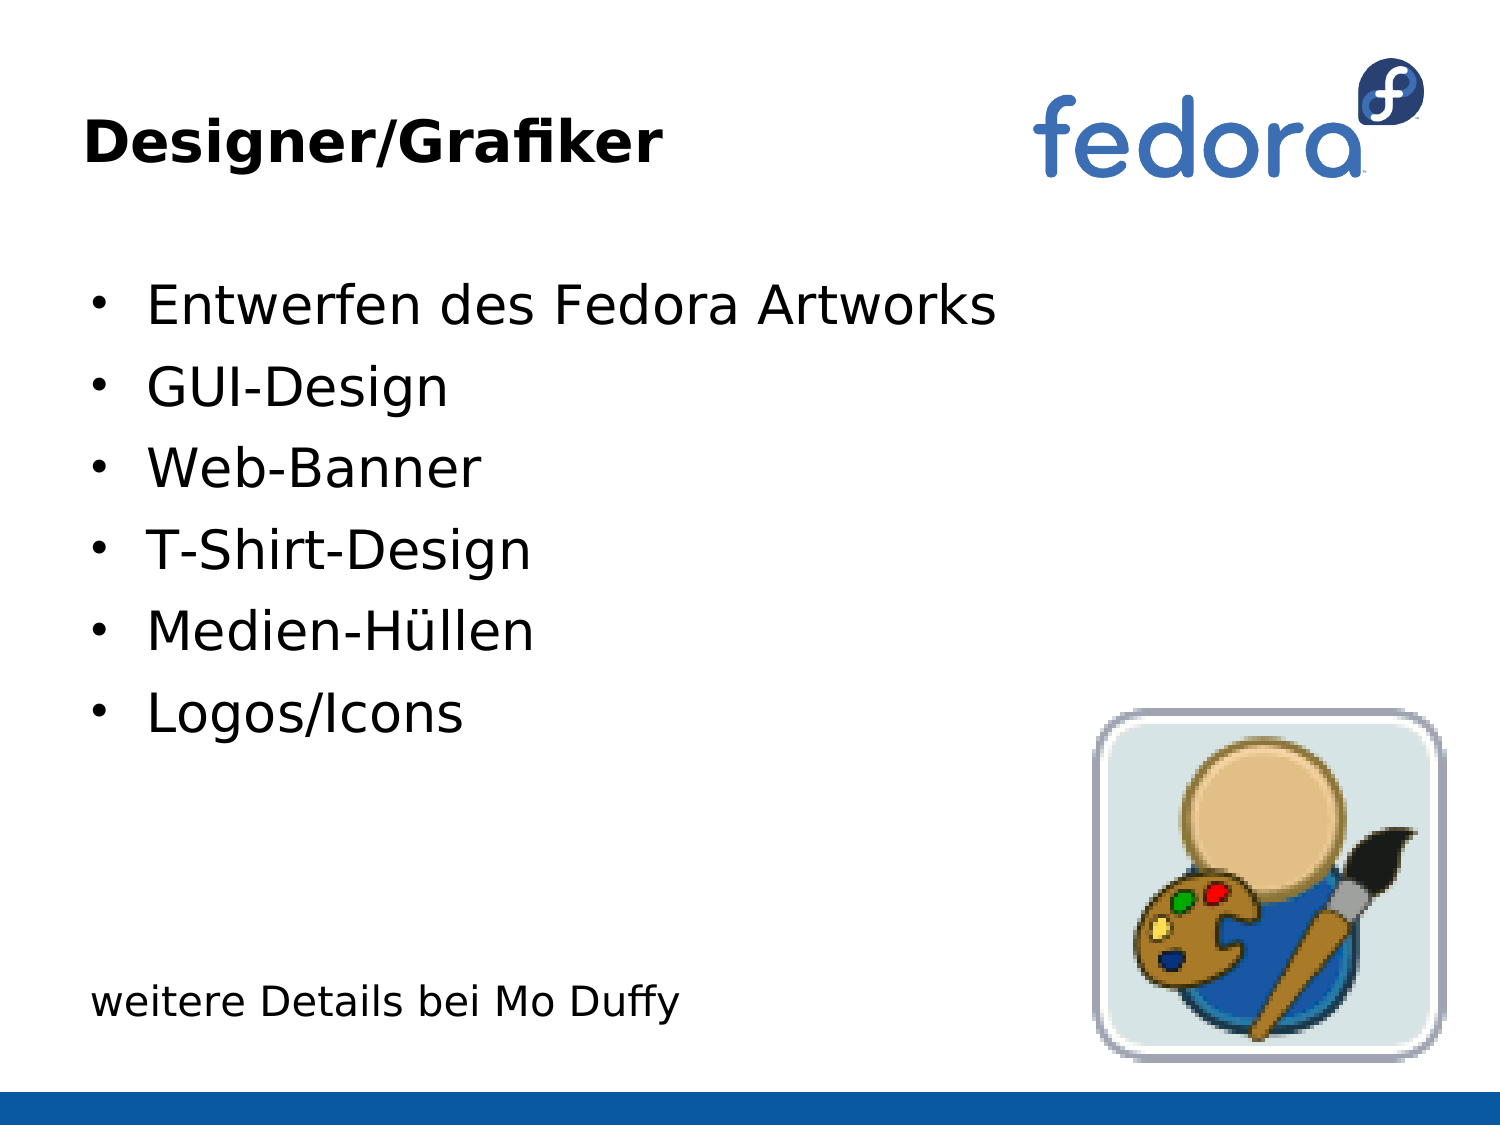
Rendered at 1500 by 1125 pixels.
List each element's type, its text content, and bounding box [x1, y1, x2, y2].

title Designer/Grafiker [67, 35, 1034, 244]
picture [1092, 708, 1447, 1063]
picture [1034, 58, 1424, 178]
picture [0, 1092, 1500, 1125]
list Entwerfen des Fedora Artworks GUI-Design Web-Banner T-Shirt-Design Medien-Hüllen Logos/Icons weitere Details bei Mo Duffy [75, 262, 1425, 1033]
